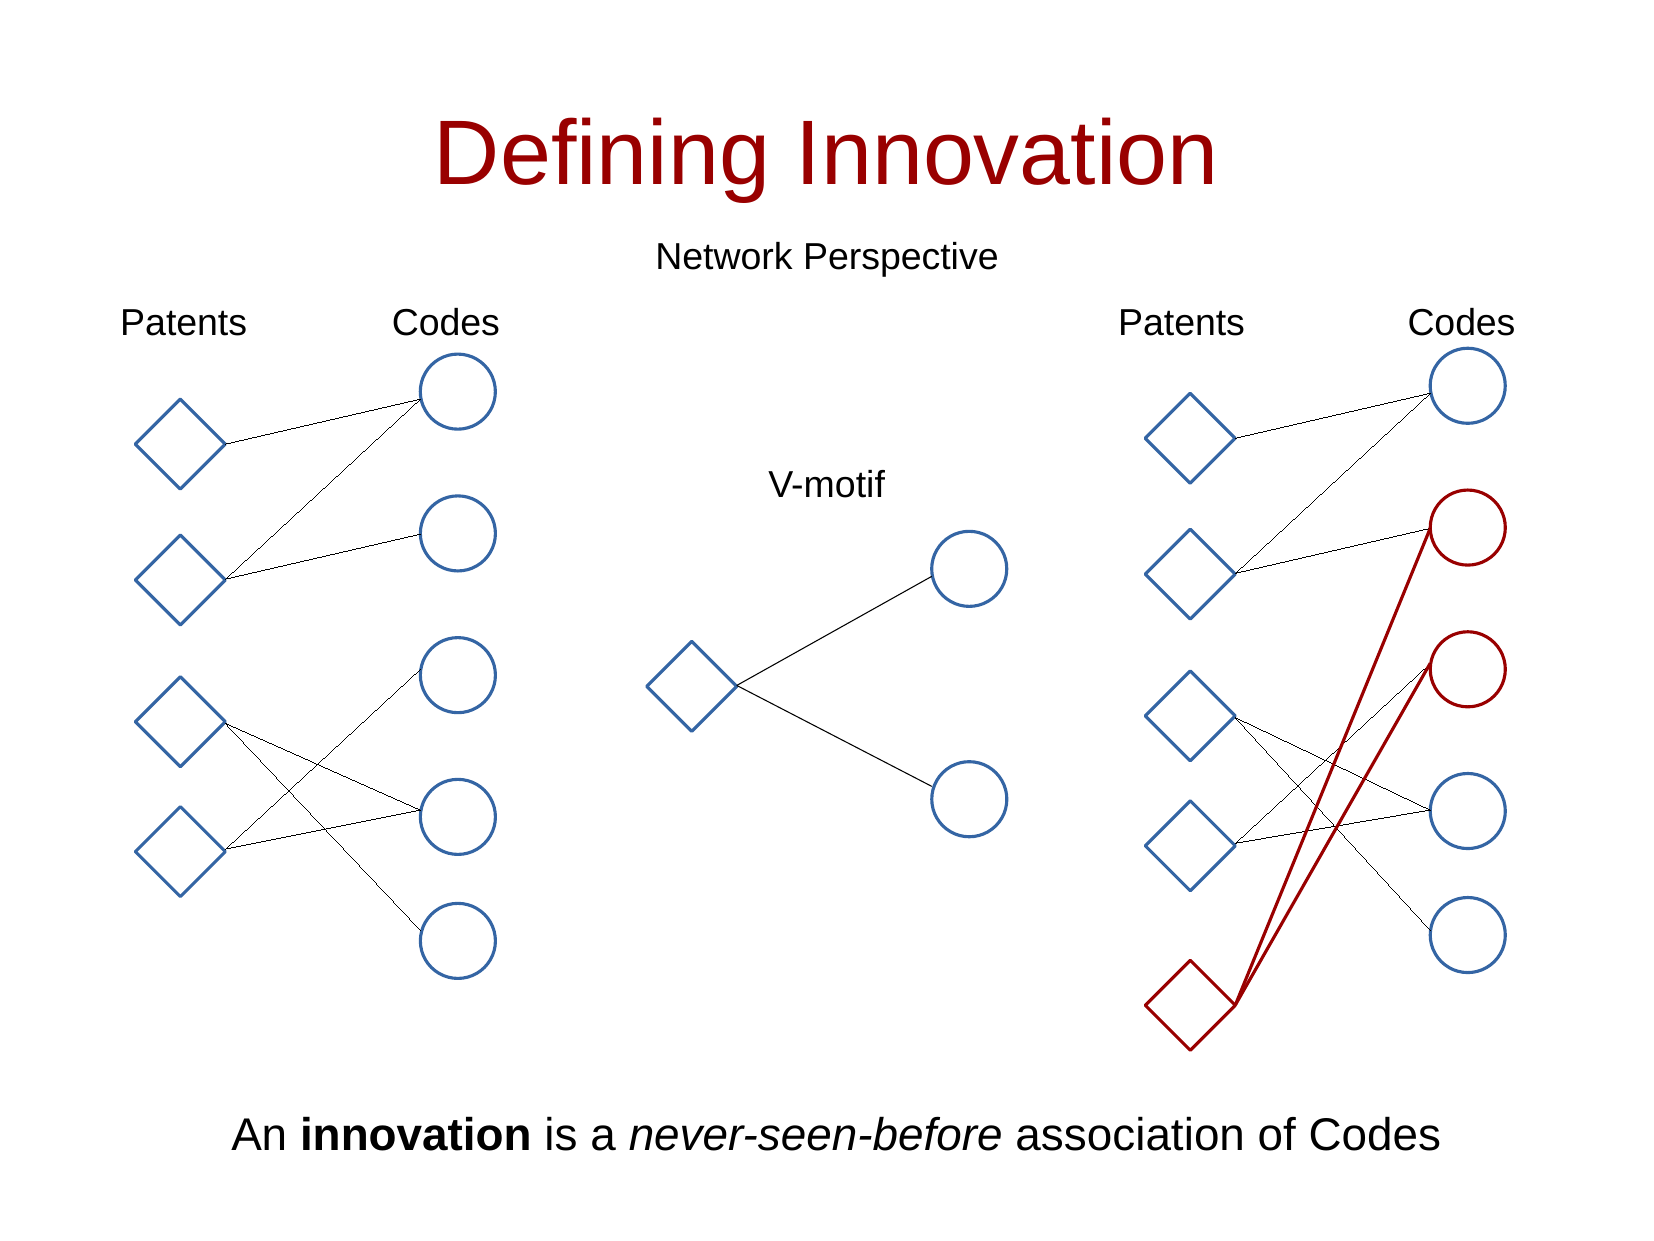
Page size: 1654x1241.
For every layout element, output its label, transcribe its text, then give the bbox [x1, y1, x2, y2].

title Defining Innovation [82, 49, 1571, 257]
text_box Codes [377, 293, 515, 351]
text_box Network Perspective [640, 228, 1013, 286]
text_box [420, 354, 496, 430]
text_box [135, 399, 226, 490]
text_box [931, 531, 1007, 607]
text_box V-motif [753, 456, 901, 514]
text_box [1145, 670, 1236, 761]
text_box Codes [1392, 293, 1531, 351]
text_box [1145, 800, 1236, 891]
text_box [1145, 529, 1236, 620]
text_box [1430, 351, 1506, 424]
text_box [135, 676, 226, 767]
text_box [135, 806, 226, 897]
text_box [420, 903, 496, 979]
text_box [420, 495, 496, 571]
text_box Patents [105, 293, 263, 351]
text_box [420, 637, 496, 713]
text_box An innovation is a never-seen-before association of Codes [216, 1101, 1457, 1169]
text_box Patents [1103, 293, 1261, 351]
text_box [420, 779, 496, 855]
text_box [1430, 897, 1506, 973]
text_box [1430, 631, 1506, 707]
text_box [1145, 393, 1235, 484]
text_box [1430, 773, 1506, 849]
text_box [646, 641, 737, 732]
text_box [135, 534, 226, 625]
text_box [1145, 960, 1235, 1051]
text_box [931, 761, 1007, 837]
text_box [1430, 490, 1506, 566]
